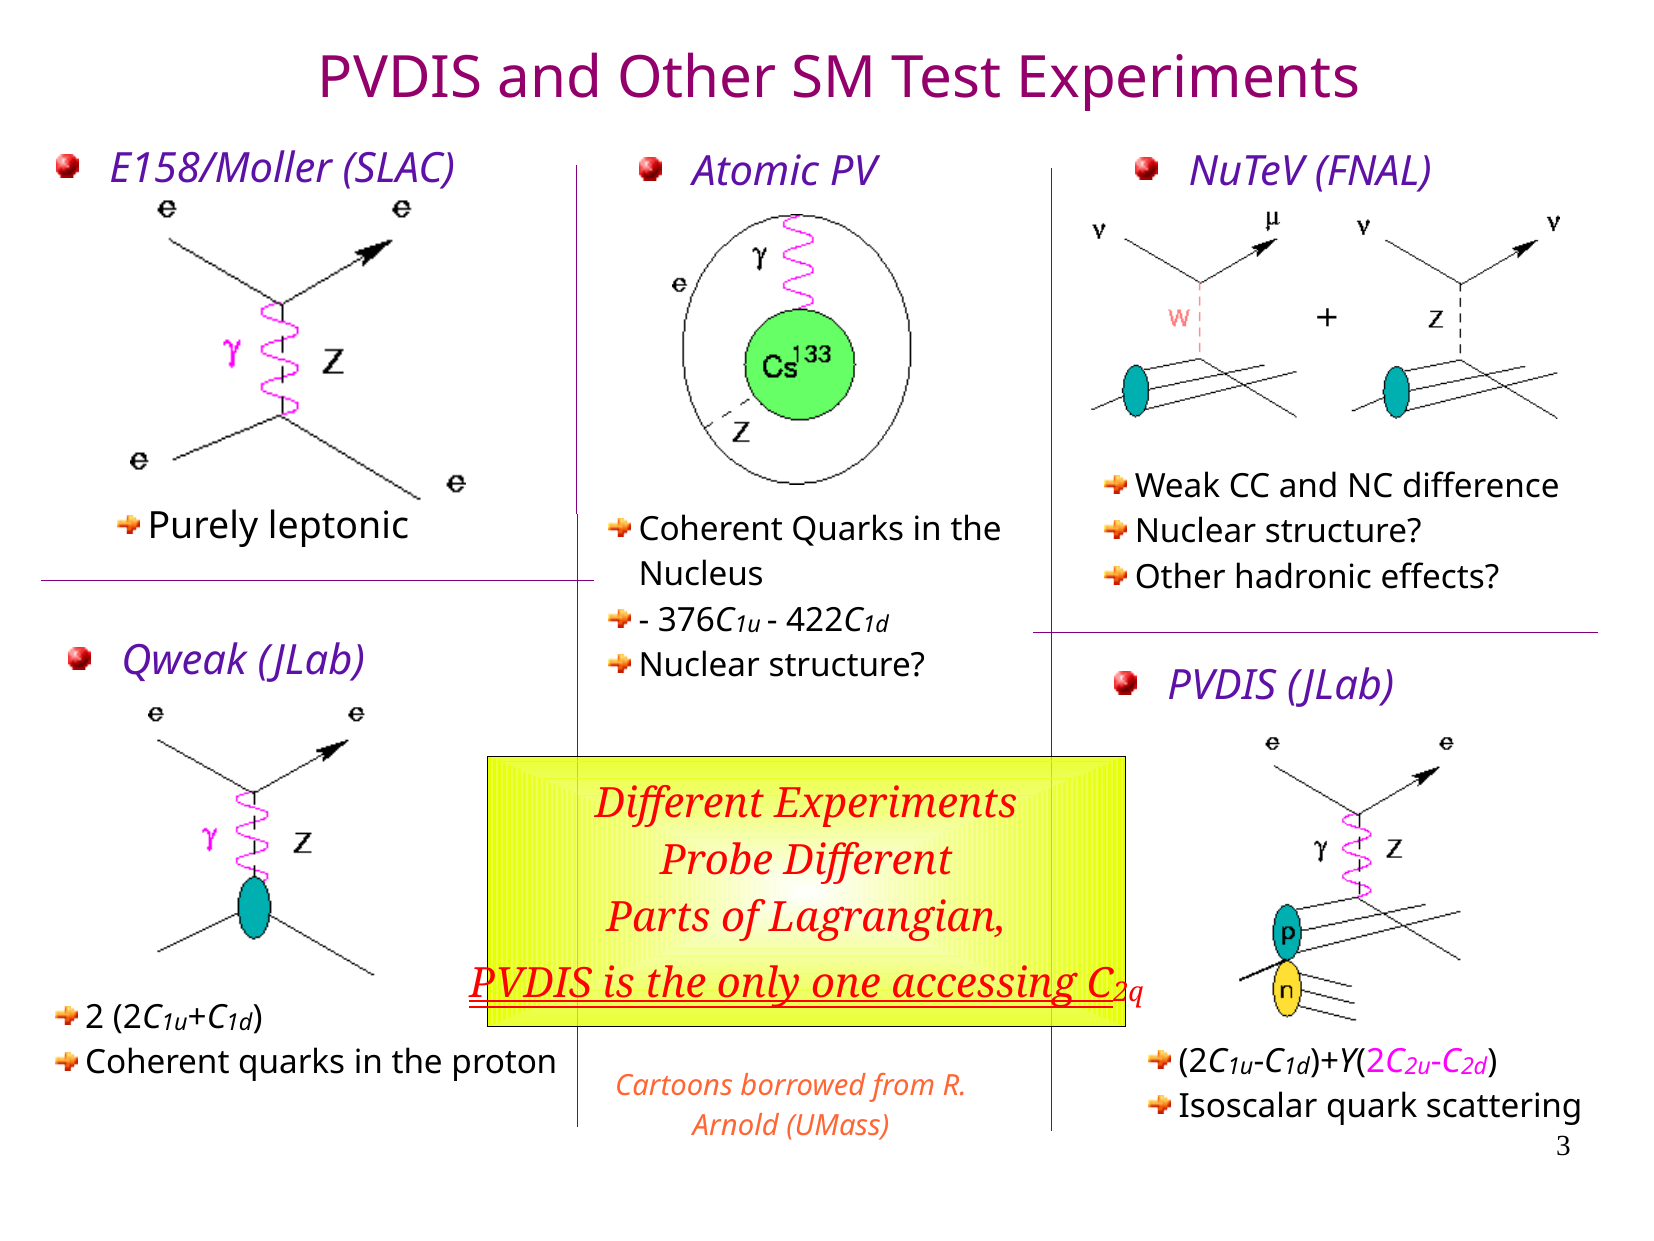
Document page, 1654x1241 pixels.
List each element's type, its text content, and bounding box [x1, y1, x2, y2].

picture [672, 214, 913, 485]
list Atomic PV [621, 140, 990, 204]
list NuTeV (FNAL) [1117, 140, 1486, 204]
picture [148, 706, 376, 977]
picture [1090, 208, 1560, 419]
text_box Different Experiments Probe Different Parts of Lagrangian, PVDIS is the only one accessing C2q [487, 756, 1126, 1027]
list 2 (2C1u+C1d) Coherent quarks in the proton [37, 993, 563, 1149]
list (2C1u-C1d)+Y(2C2u-C2d) Isoscalar quark scattering [1113, 1036, 1595, 1143]
picture [1238, 736, 1462, 1022]
list Purely leptonic [99, 499, 431, 563]
list PVDIS (JLab) [1096, 654, 1498, 724]
picture [130, 204, 466, 502]
list Weak CC and NC difference Nuclear structure? Other hadronic effects? [1087, 462, 1615, 614]
list E158/Moller (SLAC) [38, 137, 508, 204]
title PVDIS and Other SM Test Experiments [133, 30, 1545, 121]
list Qweak (JLab) [50, 630, 433, 694]
list Coherent Quarks in the Nucleus - 376C1u - 422C1d Nuclear structure? [590, 505, 1027, 710]
list Cartoons borrowed from R. Arnold (UMass) [607, 1064, 976, 1151]
